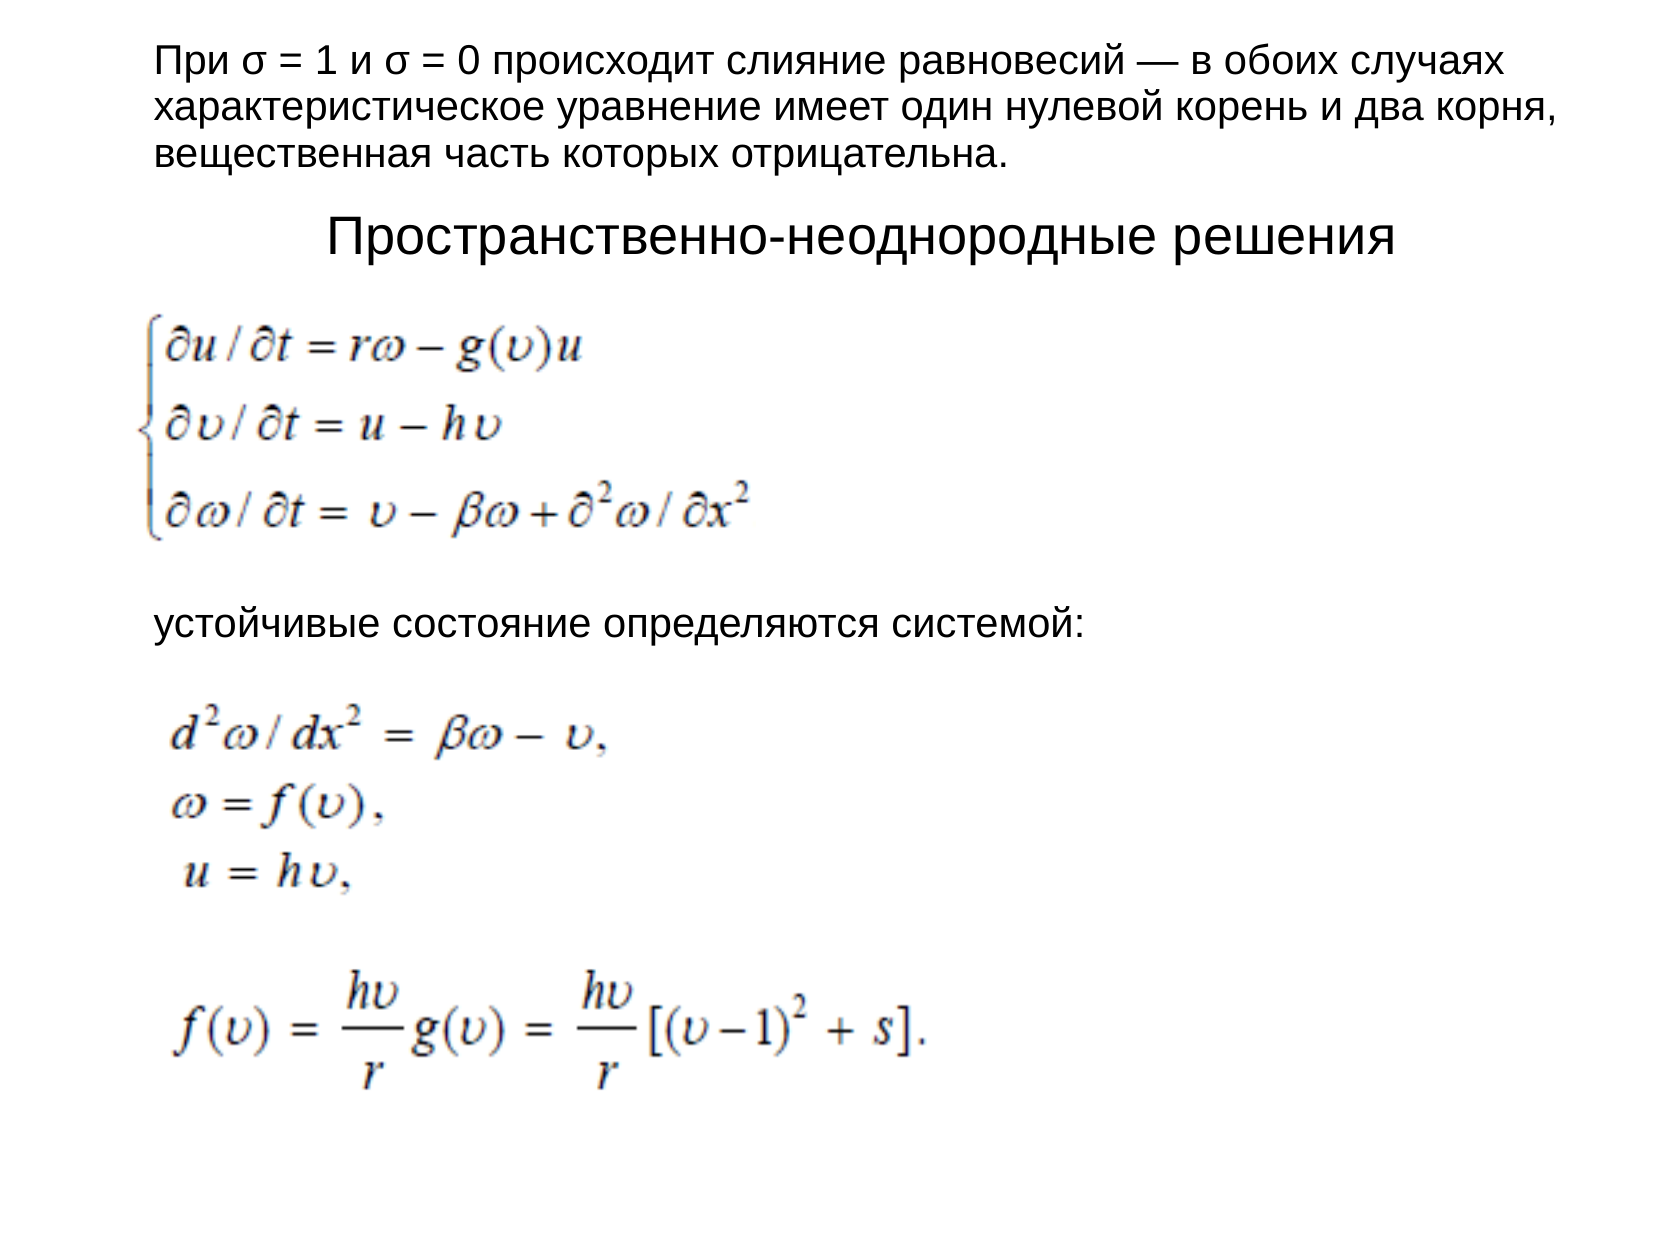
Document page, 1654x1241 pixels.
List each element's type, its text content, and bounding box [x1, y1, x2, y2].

list При σ = 1 и σ = 0 происходит слияние равновесий — в обоих случаях характеристическое уравнение имеет один нулевой корень и два корня, вещественная часть которых отрицательна. Пространственно-неоднородные решения устойчивые состояние определяются системой: [82, 36, 1571, 1075]
picture [132, 310, 756, 544]
picture [141, 956, 945, 1111]
picture [135, 681, 650, 922]
